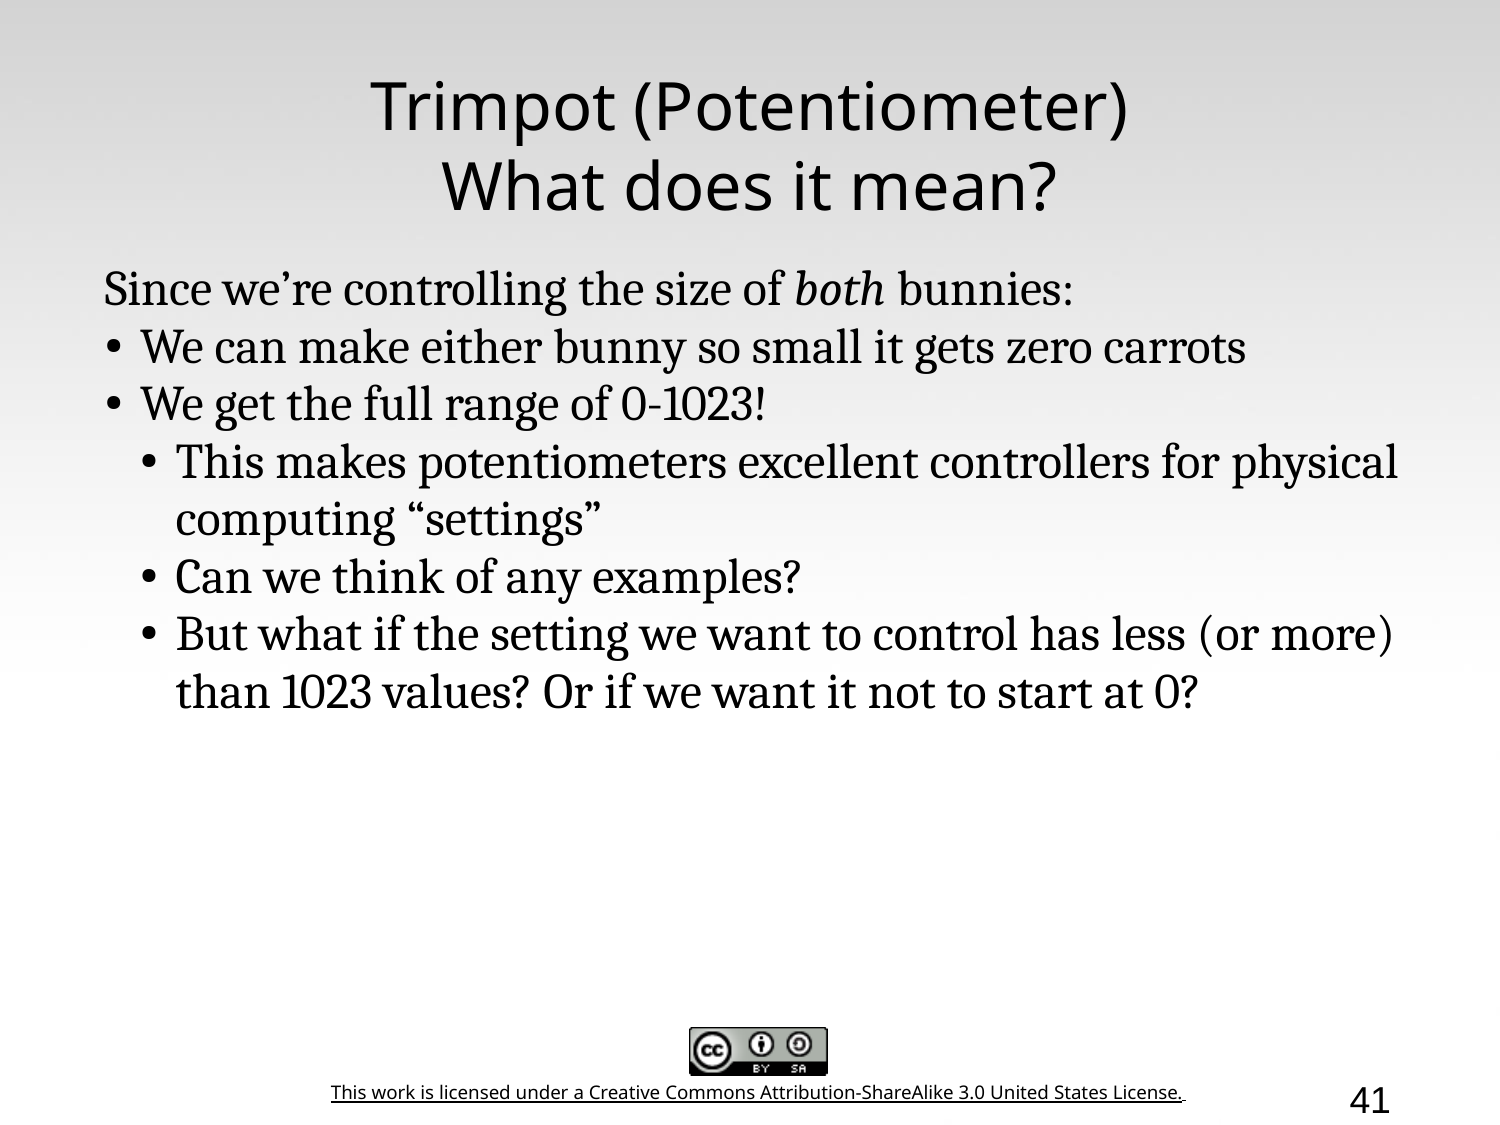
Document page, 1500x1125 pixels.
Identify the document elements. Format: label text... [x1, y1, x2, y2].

picture [0, 0, 1500, 1125]
title Trimpot (Potentiometer) What does it mean? [112, 49, 1388, 238]
text_box Since we’re controlling the size of both bunnies: We can make either bunny so small it gets zero carrots We get the full range of 0-1023! This makes potentiometers excellent controllers for physical computing “settings” Can we think of any examples? But what if the setting we want to control has less (or more) than 1023 values? Or if we want it not to start at 0? [90, 253, 1426, 964]
